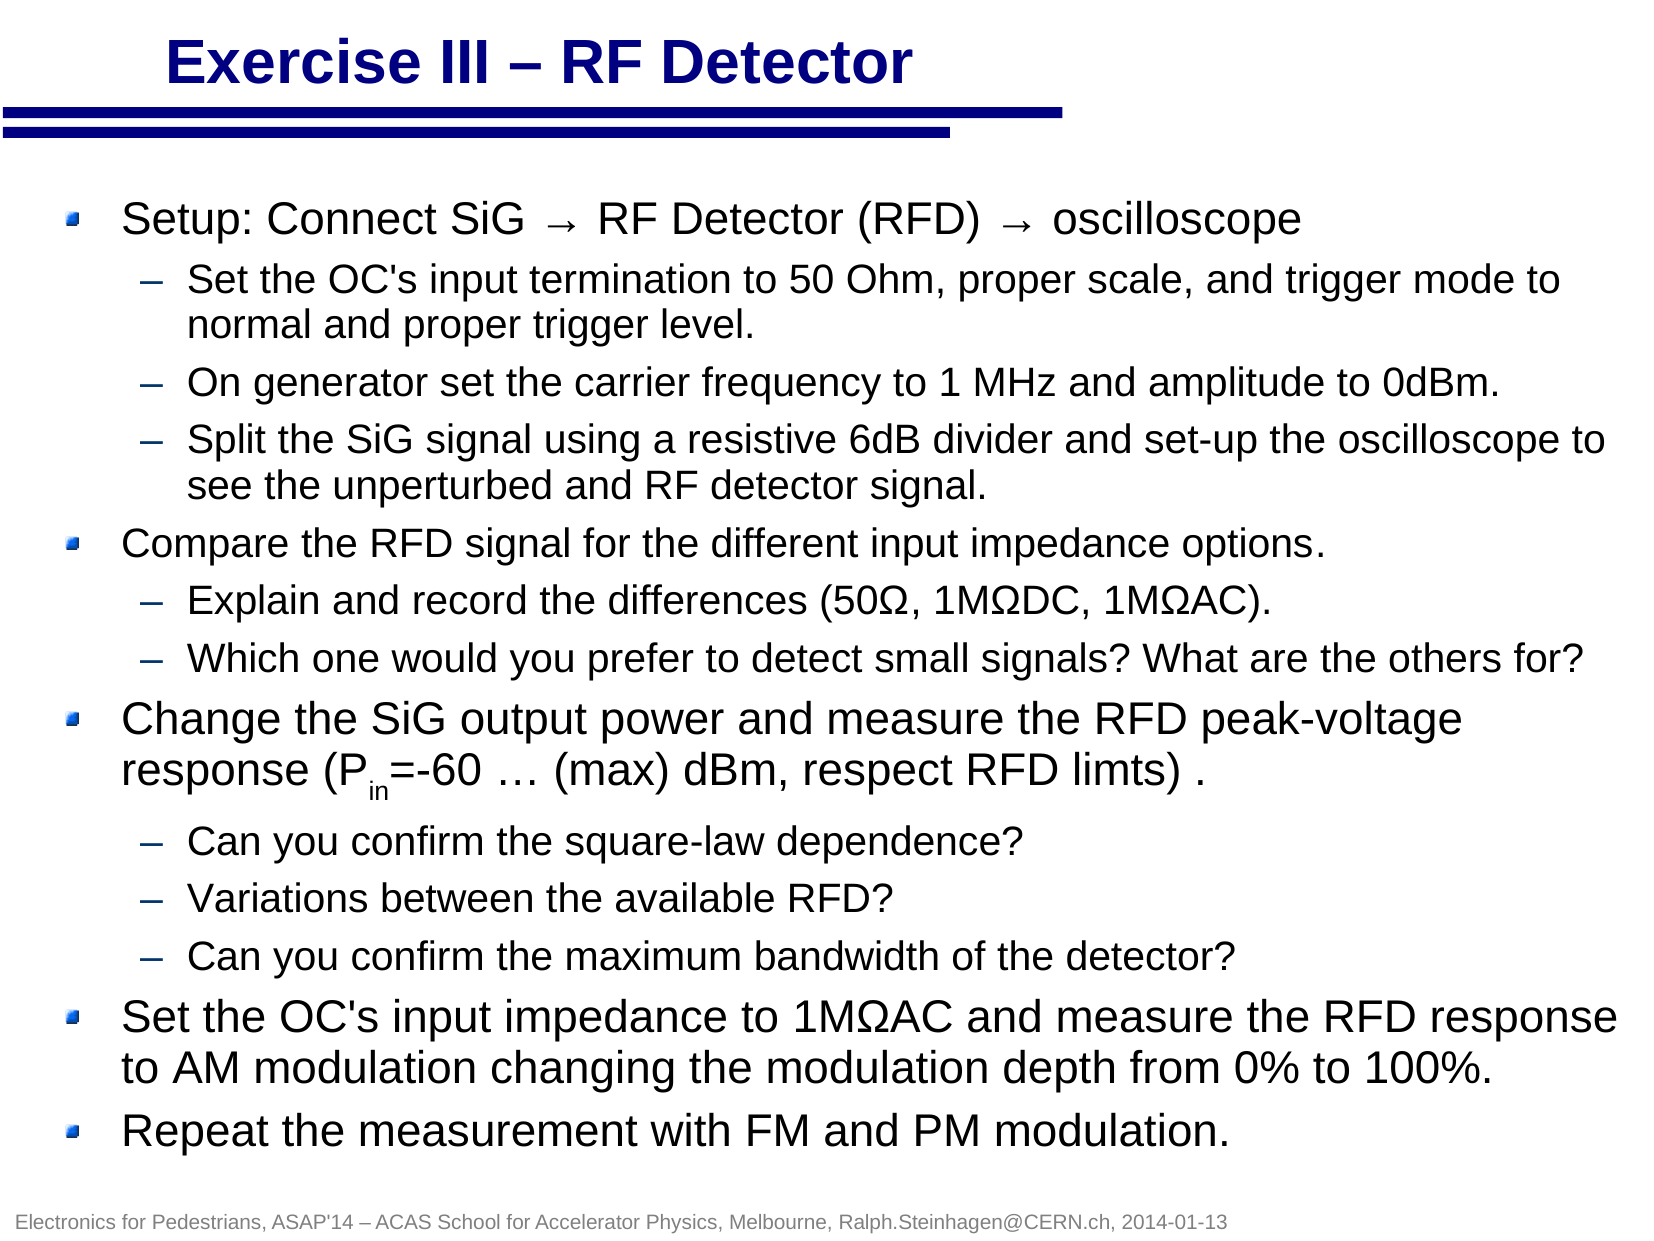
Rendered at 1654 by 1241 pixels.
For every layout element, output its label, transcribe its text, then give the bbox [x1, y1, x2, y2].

list Setup: Connect SiG → RF Detector (RFD) → oscilloscope Set the OC's input termination to 50 Ohm, proper scale, and trigger mode to normal and proper trigger level. On generator set the carrier frequency to 1 MHz and amplitude to 0dBm. Split the SiG signal using a resistive 6dB divider and set-up the oscilloscope to see the unperturbed and RF detector signal. Compare the RFD signal for the different input impedance options. Explain and record the differences (50Ω, 1MΩDC, 1MΩAC). Which one would you prefer to detect small signals? What are the others for? Change the SiG output power and measure the RFD peak-voltage response (Pin=-60 … (max) dBm, respect RFD limts) . Can you confirm the square-law dependence? Variations between the available RFD? Can you confirm the maximum bandwidth of the detector? Set the OC's input impedance to 1MΩAC and measure the RFD response to AM modulation changing the modulation depth from 0% to 100%. Repeat the measurement with FM and PM modulation. [65, 192, 1628, 1205]
title Exercise III – RF Detector [165, 0, 1323, 124]
